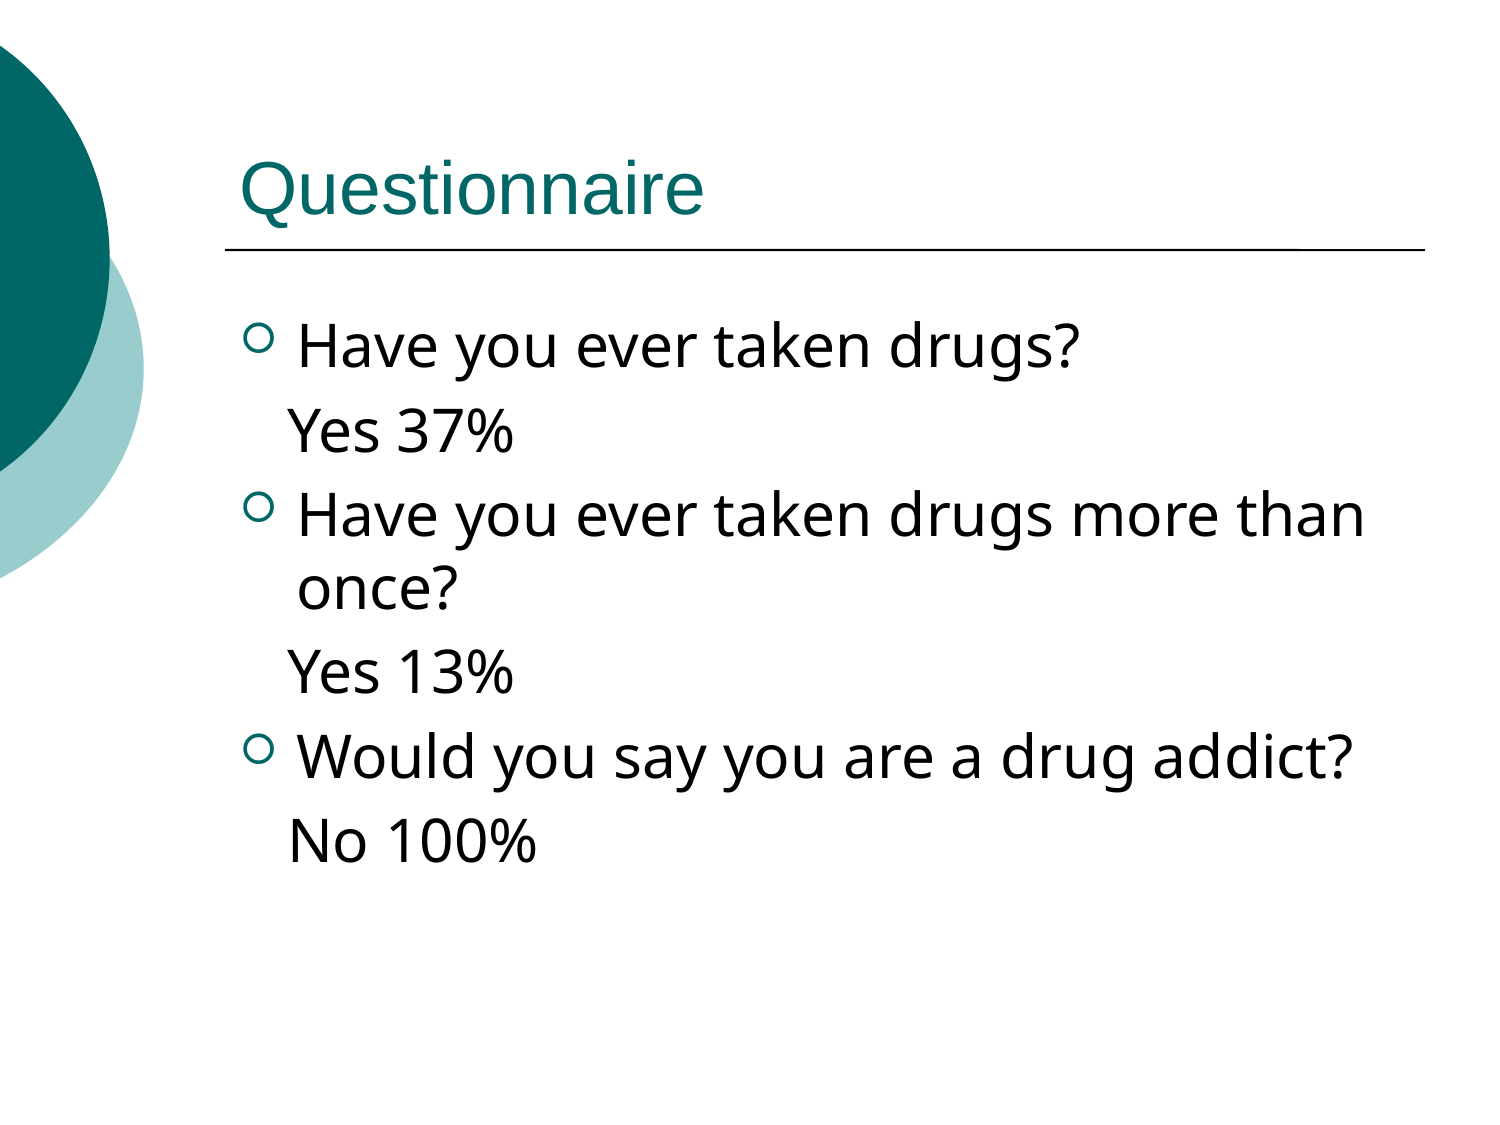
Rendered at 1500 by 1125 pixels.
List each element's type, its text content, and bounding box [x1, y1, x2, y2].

list Have you ever taken drugs? Yes 37% Have you ever taken drugs more than once? Yes 13% Would you say you are a drug addict? No 100% [224, 299, 1425, 975]
title Questionnaire [224, 49, 1425, 237]
